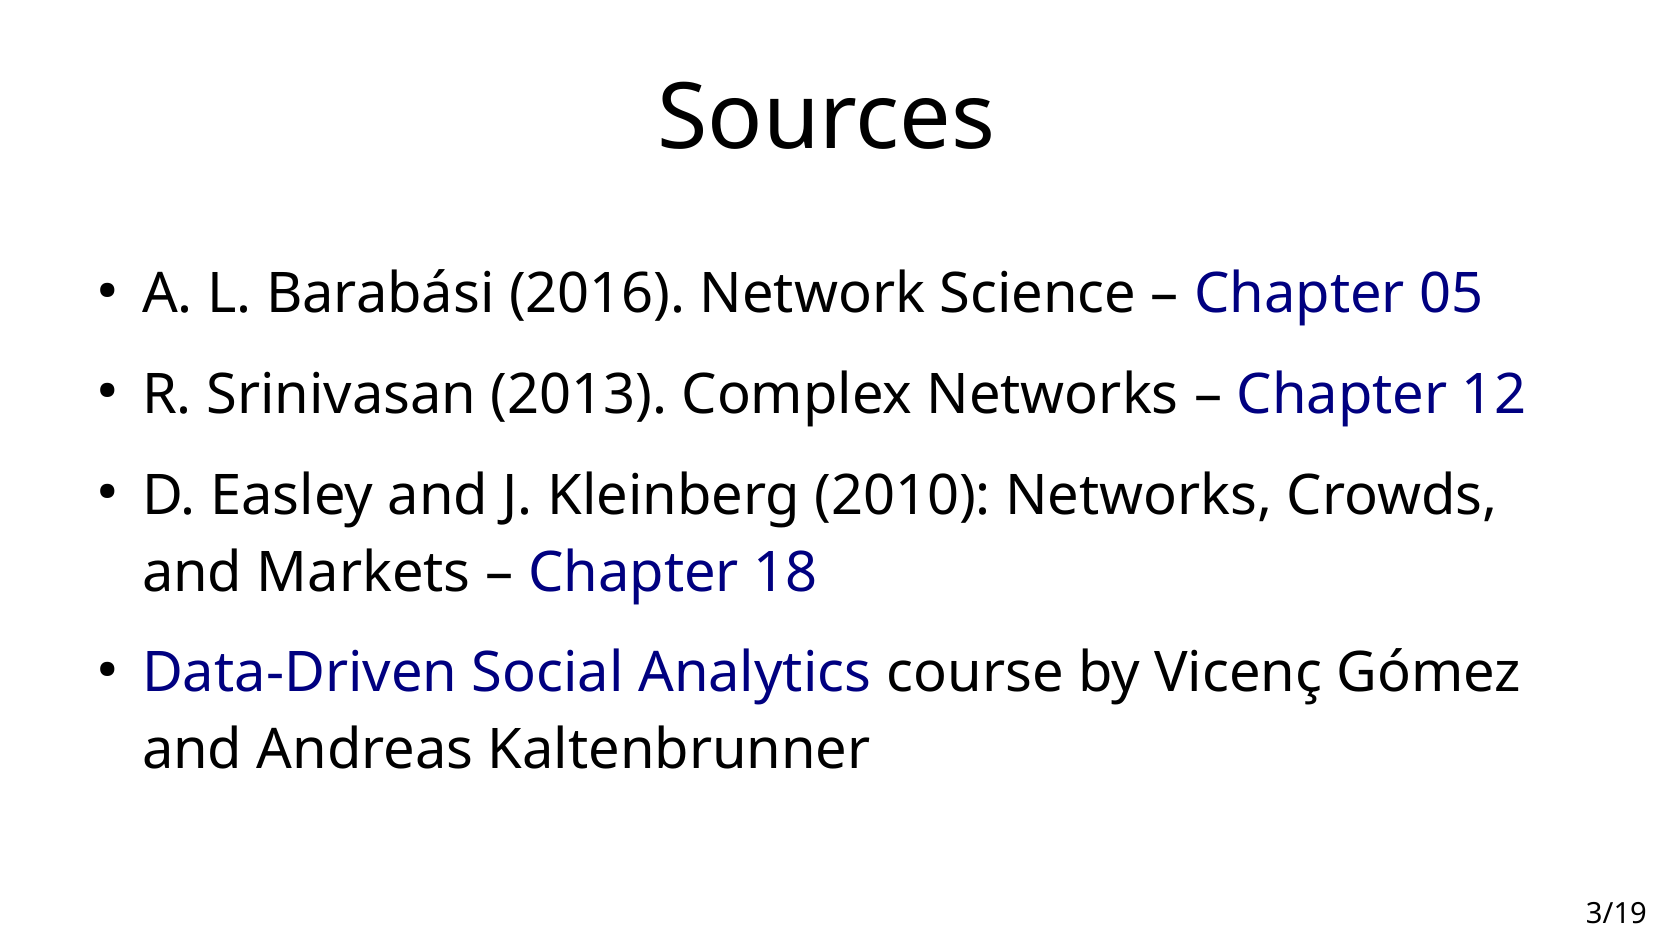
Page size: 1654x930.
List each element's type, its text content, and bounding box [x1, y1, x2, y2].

list A. L. Barabási (2016). Network Science – Chapter 05 R. Srinivasan (2013). Complex Networks – Chapter 12 D. Easley and J. Kleinberg (2010): Networks, Crowds, and Markets – Chapter 18 Data-Driven Social Analytics course by Vicenç Gómez and Andreas Kaltenbrunner [82, 252, 1571, 793]
title Sources [82, 1, 1571, 225]
